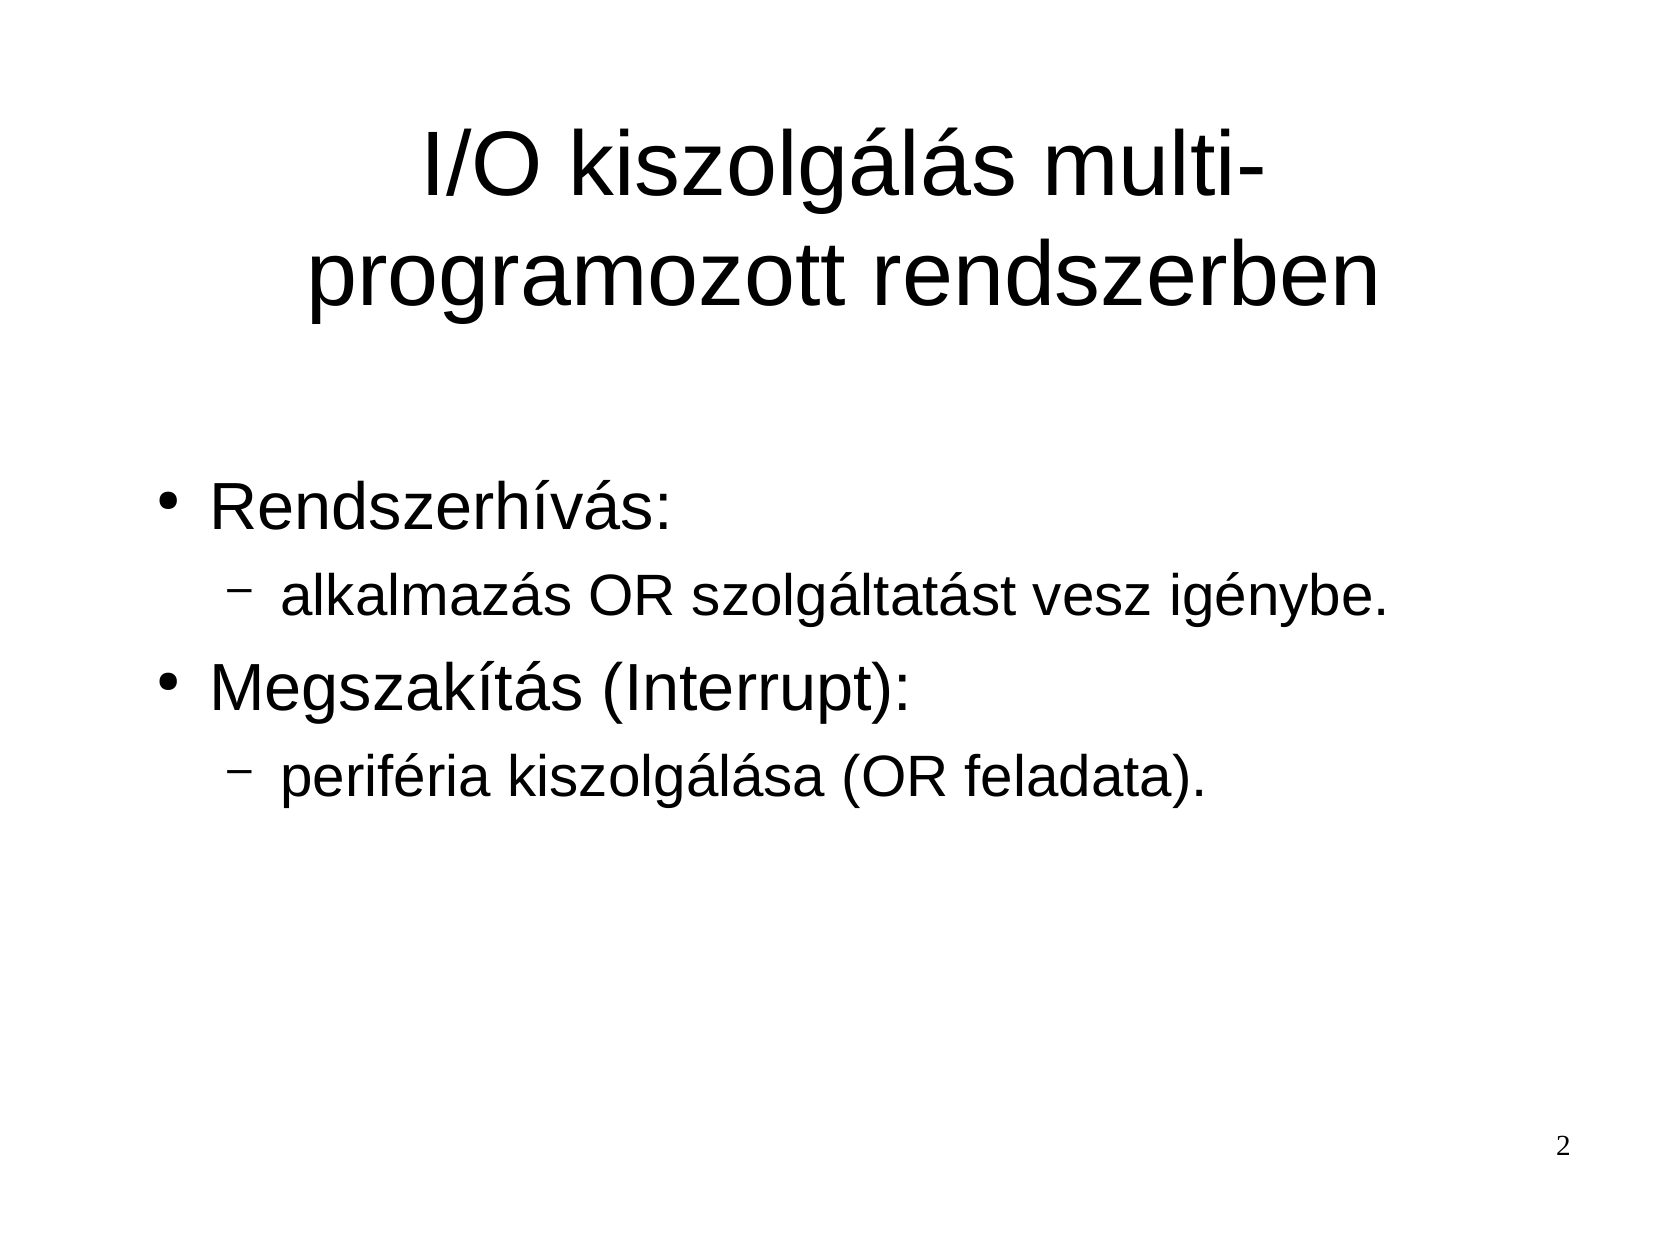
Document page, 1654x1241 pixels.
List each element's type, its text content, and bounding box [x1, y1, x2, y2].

list Rendszerhívás: alkalmazás OR szolgáltatást vesz igénybe. Megszakítás (Interrupt): periféria kiszolgálása (OR feladata). [124, 358, 1530, 1103]
title I/O kiszolgálás multi-programozott rendszerben [124, 110, 1530, 317]
